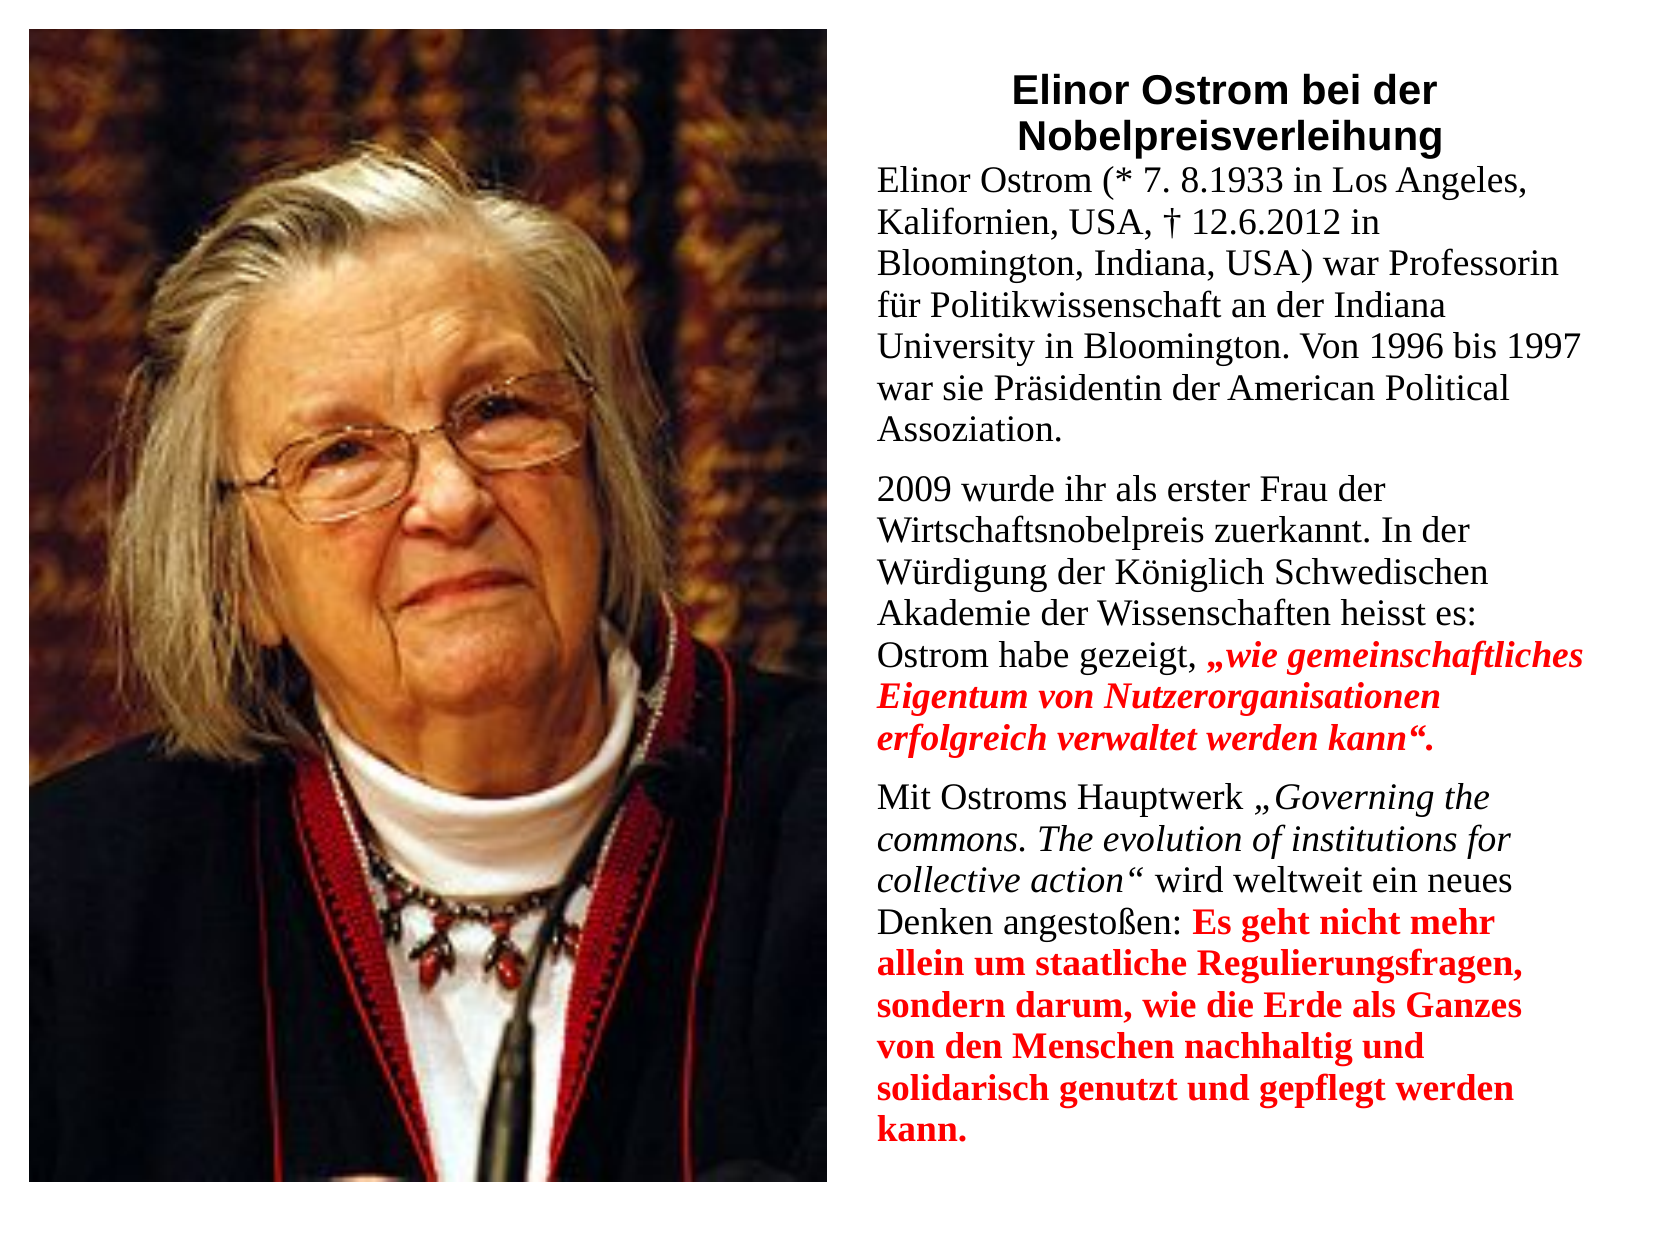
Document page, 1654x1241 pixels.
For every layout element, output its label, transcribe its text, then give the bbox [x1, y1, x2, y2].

picture [29, 29, 827, 1182]
text_box Elinor Ostrom bei der Nobelpreisverleihung Elinor Ostrom (* 7. 8.1933 in Los Angeles, Kalifornien, USA, † 12.6.2012 in Bloomington, Indiana, USA) war Professorin für Politikwissenschaft an der Indiana University in Bloomington. Von 1996 bis 1997 war sie Präsidentin der American Political Assoziation. 2009 wurde ihr als erster Frau der Wirtschaftsnobelpreis zuerkannt. In der Würdigung der Königlich Schwedischen Akademie der Wissenschaften heisst es: Ostrom habe gezeigt, „wie gemeinschaftliches Eigentum von Nutzerorganisationen erfolgreich verwaltet werden kann“. Mit Ostroms Hauptwerk „Governing the commons. The evolution of institutions for collective action“ wird weltweit ein neues Denken angestoßen: Es geht nicht mehr allein um staatliche Regulierungsfragen, sondern darum, wie die Erde als Ganzes von den Menschen nachhaltig und solidarisch genutzt und gepflegt werden kann. [862, 59, 1601, 1158]
